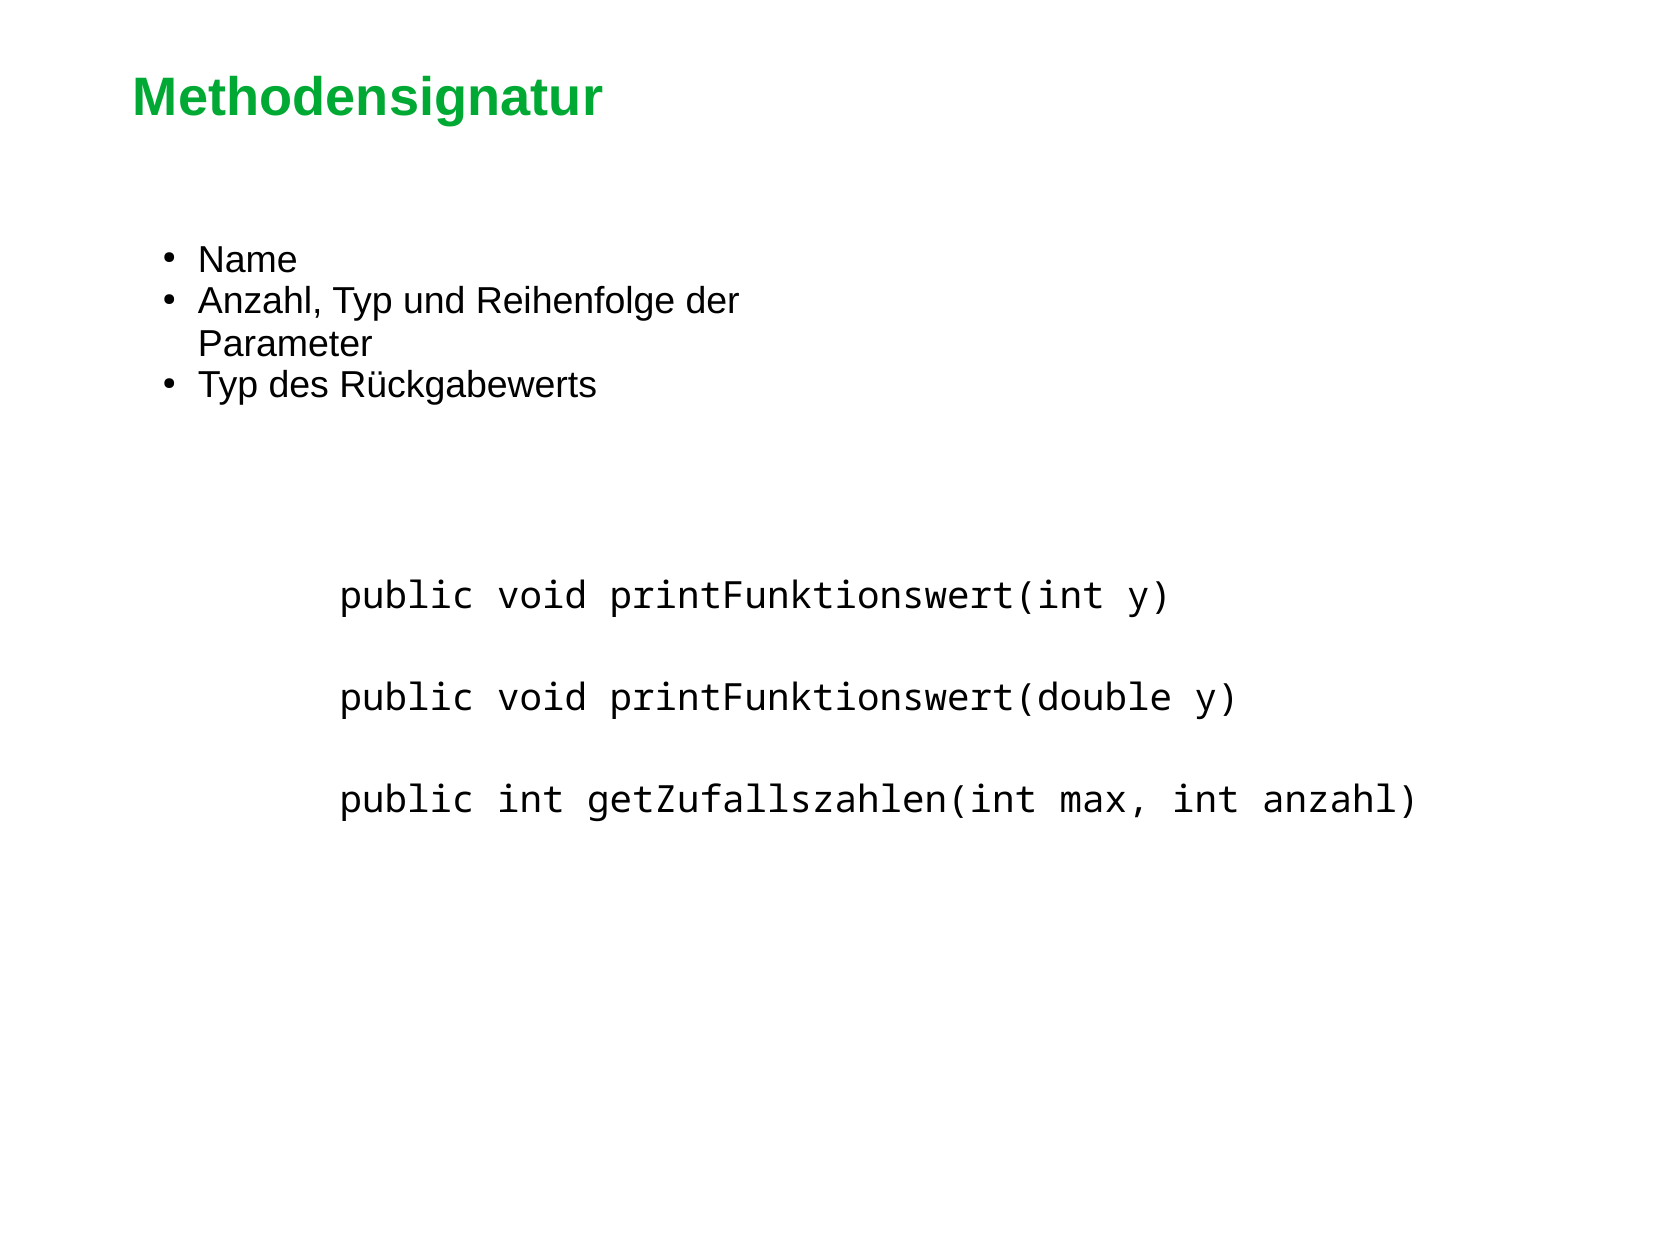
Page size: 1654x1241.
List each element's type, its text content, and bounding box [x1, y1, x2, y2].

text_box Methodensignatur [118, 59, 1034, 135]
text_box Name Anzahl, Typ und Reihenfolge der Parameter Typ des Rückgabewerts [147, 230, 768, 414]
text_box public void printFunktionswert(int y) public void printFunktionswert(double y) public int getZufallszahlen(int max, int anzahl) [324, 561, 1447, 821]
